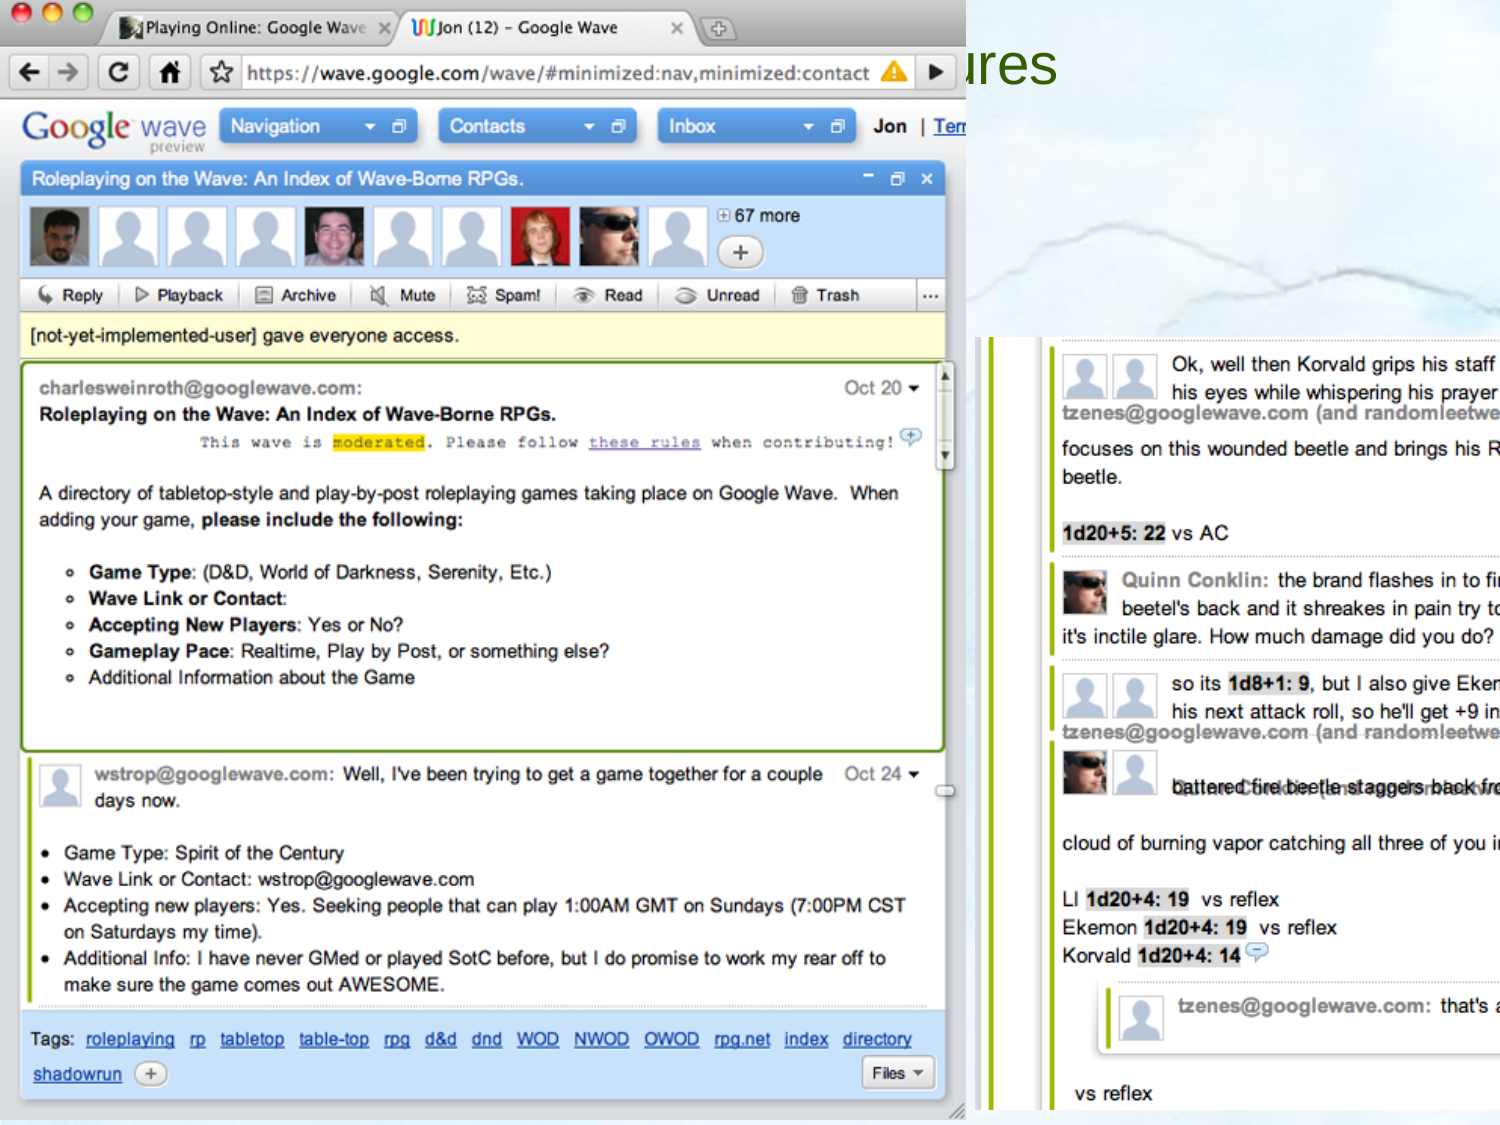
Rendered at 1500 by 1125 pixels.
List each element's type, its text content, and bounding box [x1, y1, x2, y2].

title Google Wave example screen captures [966, 37, 1463, 152]
picture [0, 0, 1500, 1125]
